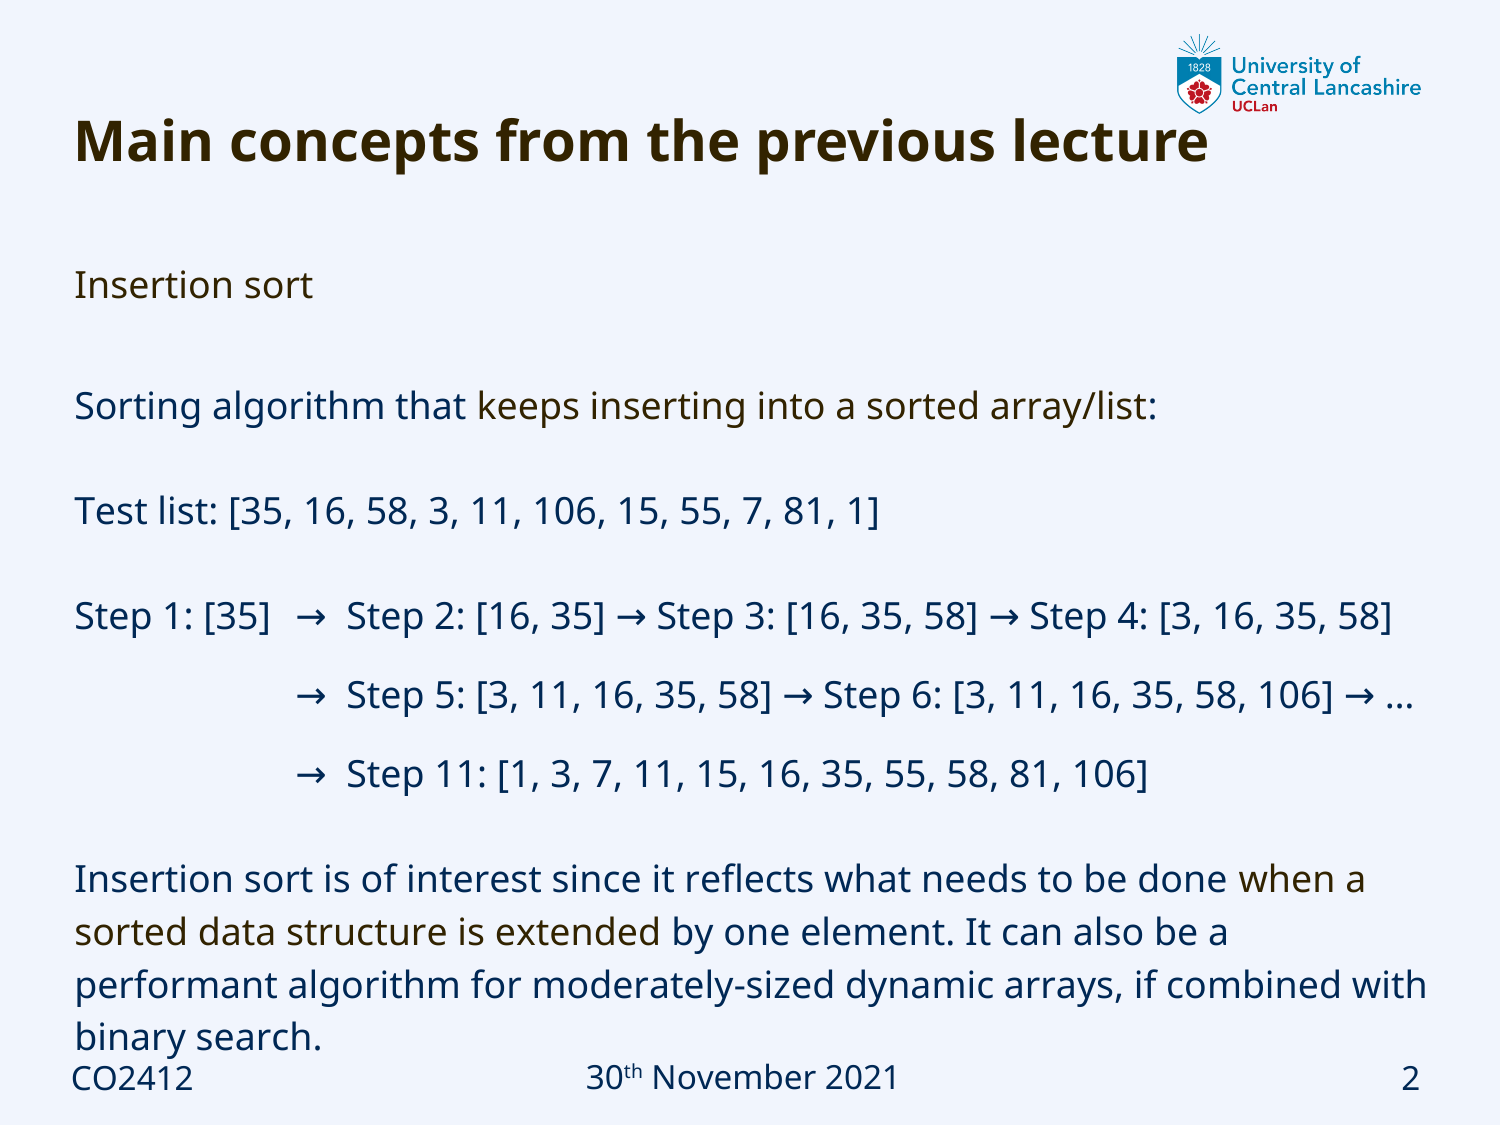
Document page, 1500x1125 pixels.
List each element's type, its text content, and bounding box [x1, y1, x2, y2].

picture [1177, 34, 1421, 54]
title Main concepts from the previous lecture [58, 54, 1500, 224]
text_box Sorting algorithm that keeps inserting into a sorted array/list: Test list: [35, 16, 58, 3, 11, 106, 15, 55, 7, 81, 1] Step 1: [35] → Step 2: [16, 35] → Step 3: [16, 35, 58] → Step 4: [3, 16, 35, 58] → Step 5: [3, 11, 16, 35, 58] → Step 6: [3, 11, 16, 35, 58, 106] → … → Step 11: [1, 3, 7, 11, 15, 16, 35, 55, 58, 81, 106] Insertion sort is of interest since it reflects what needs to be done when a sorted data structure is extended by one element. It can also be a performant algorithm for moderately-sized dynamic arrays, if combined with binary search. [59, 366, 1450, 1014]
text_box Insertion sort [59, 245, 1435, 366]
